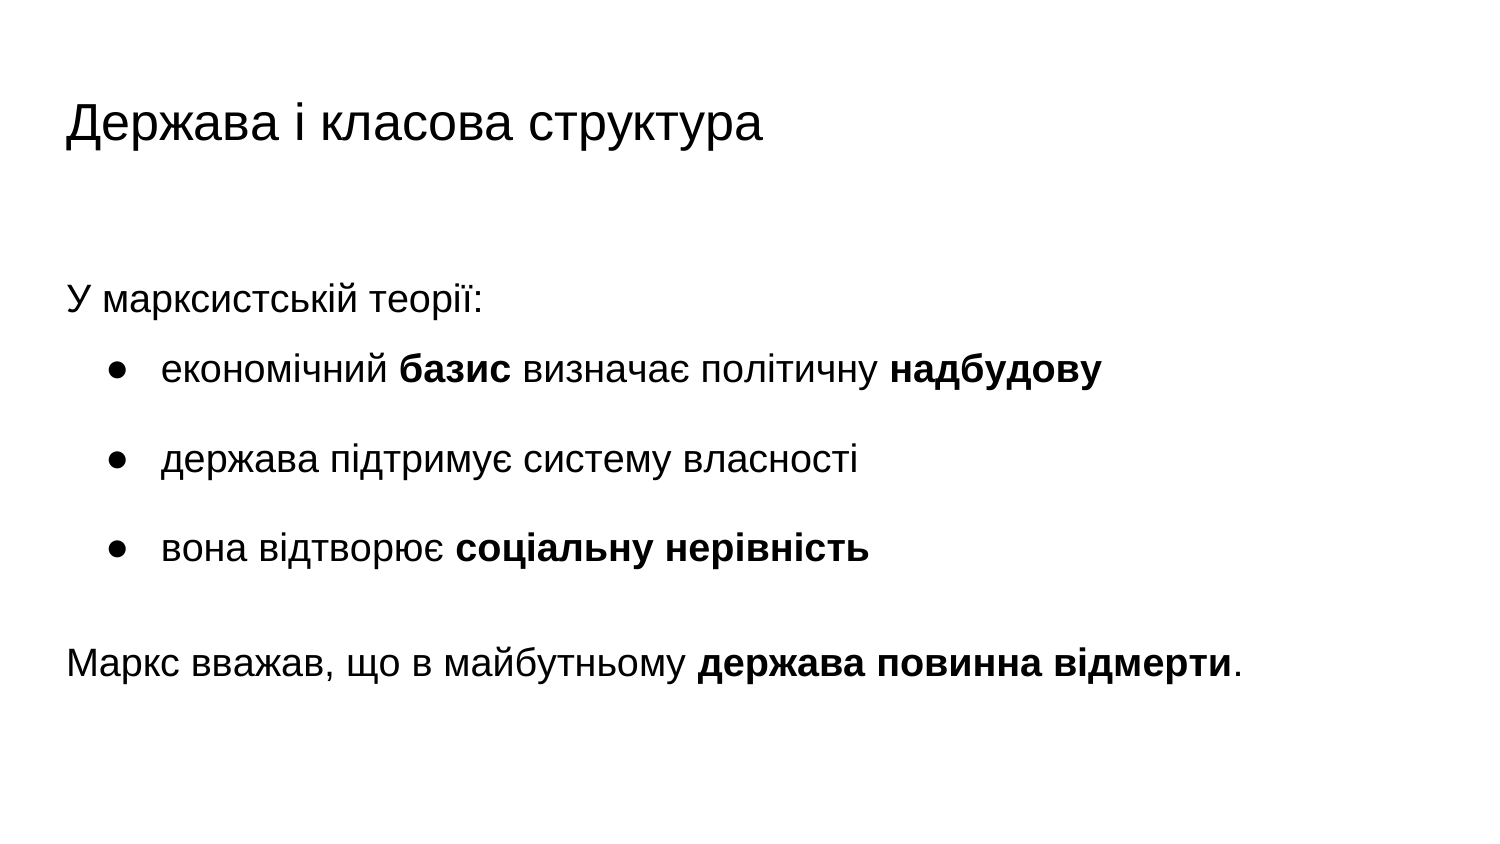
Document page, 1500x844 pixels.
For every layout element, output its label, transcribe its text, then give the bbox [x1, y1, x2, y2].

title Держава і класова структура [51, 72, 1449, 167]
list У марксистській теорії: економічний базис визначає політичну надбудову держава підтримує систему власності вона відтворює соціальну нерівність Маркс вважав, що в майбутньому держава повинна відмерти. [51, 189, 1449, 750]
